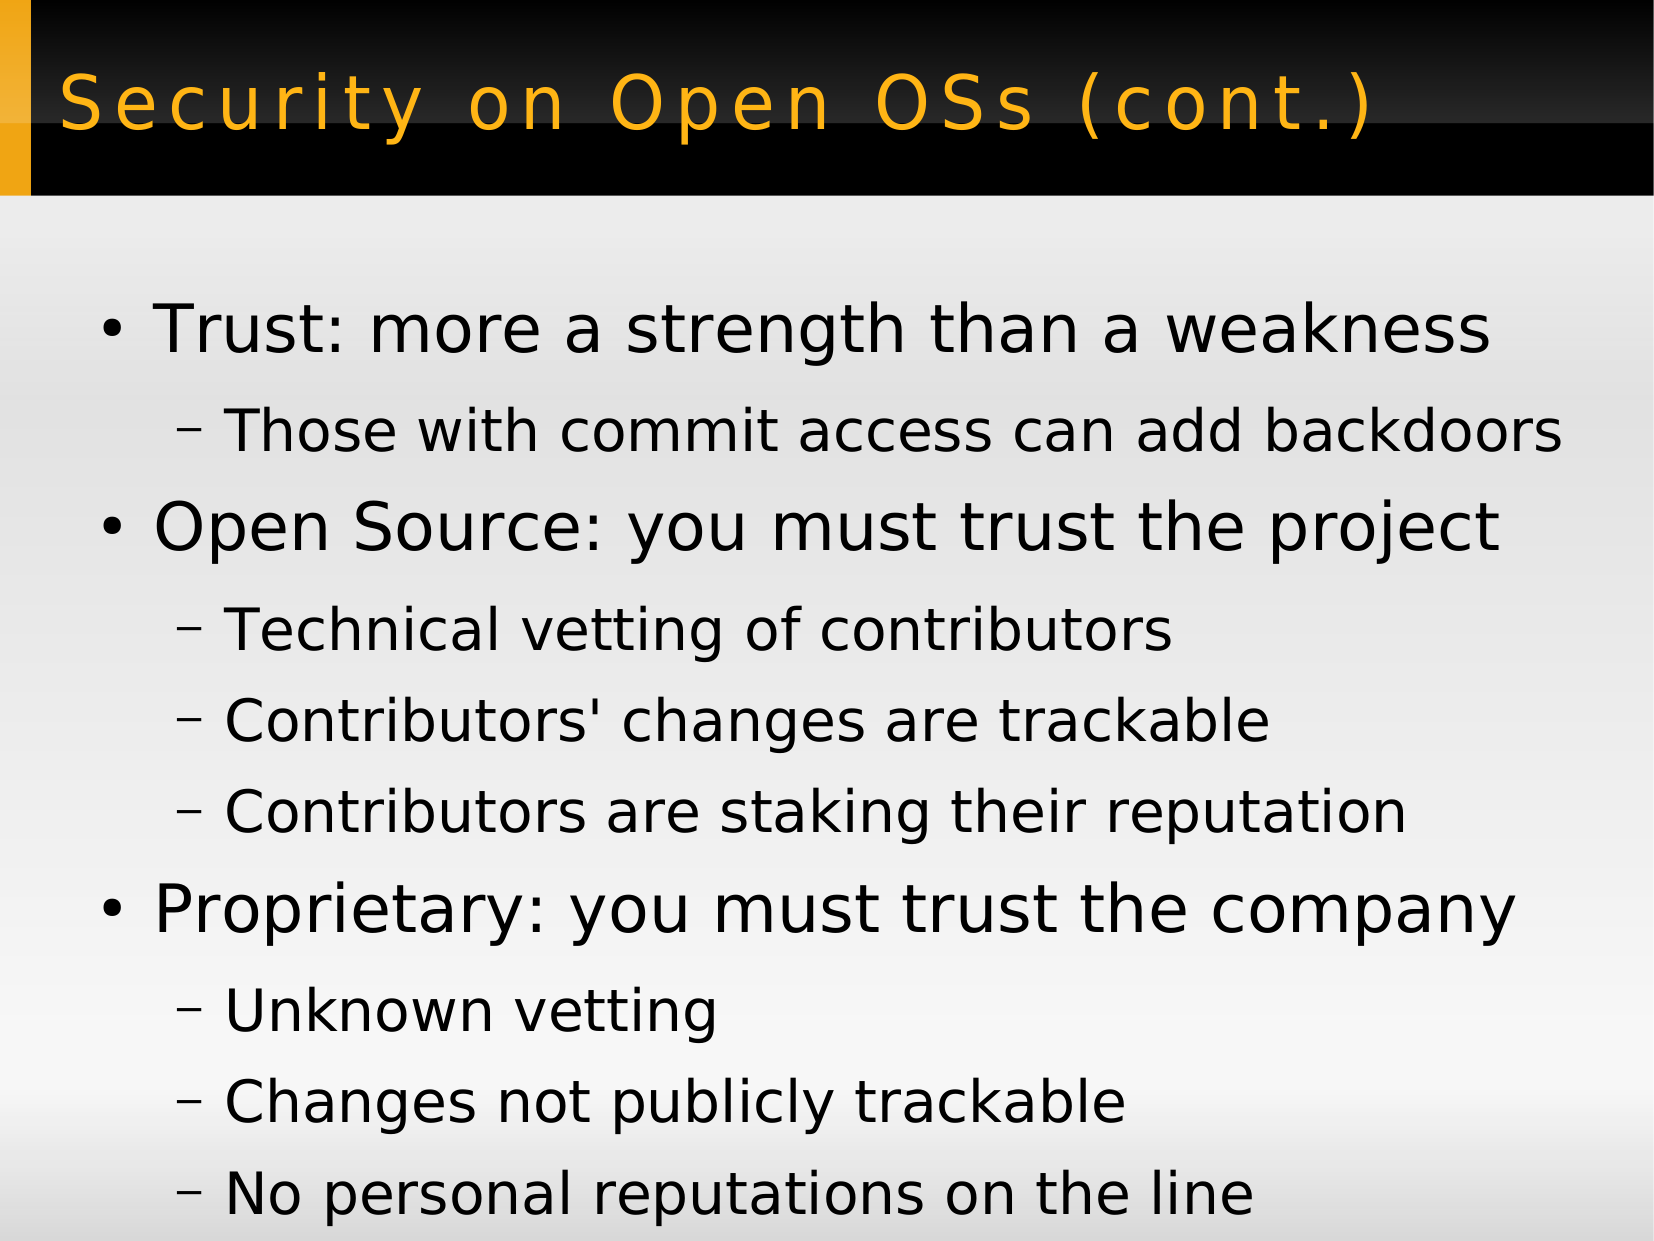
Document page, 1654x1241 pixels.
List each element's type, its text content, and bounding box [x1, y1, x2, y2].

picture [0, 0, 1654, 1241]
list Trust: more a strength than a weakness Those with commit access can add backdoors Open Source: you must trust the project Technical vetting of contributors Contributors' changes are trackable Contributors are staking their reputation Proprietary: you must trust the company Unknown vetting Changes not publicly trackable No personal reputations on the line [82, 290, 1571, 1229]
title Security on Open OSs (cont.) [59, 36, 1613, 171]
